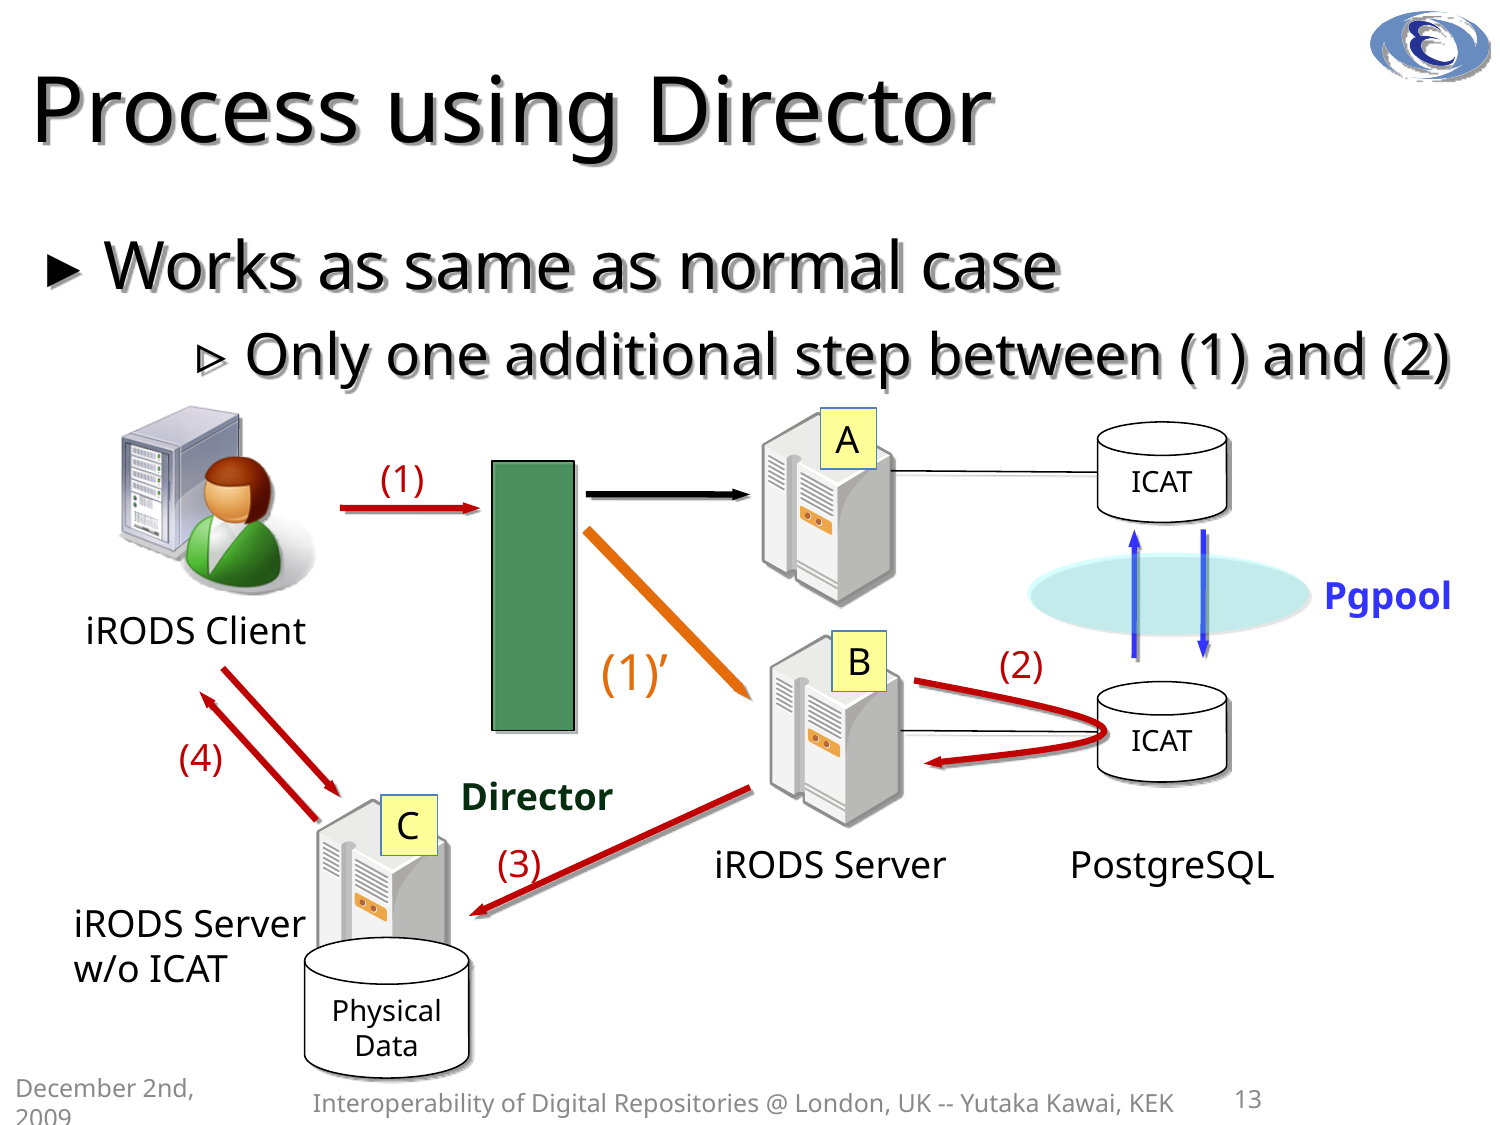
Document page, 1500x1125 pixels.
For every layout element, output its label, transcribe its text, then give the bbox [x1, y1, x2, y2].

text_box iRODS Client [70, 599, 334, 661]
text_box (1)’ [585, 632, 704, 709]
text_box [1027, 552, 1308, 635]
title Process using Director [0, 0, 1500, 210]
text_box PostgreSQL [1054, 834, 1293, 895]
text_box Interoperability of Digital Repositories @ London, UK -- Yutaka Kawai, KEK [269, 1065, 1218, 1125]
text_box Pgpool [1308, 564, 1465, 625]
text_box [492, 461, 574, 731]
text_box B [832, 630, 885, 692]
text_box A [820, 408, 877, 469]
text_box (4) [164, 726, 244, 788]
text_box ICAT [1097, 681, 1227, 783]
text_box ICAT [1097, 421, 1227, 523]
text_box C [381, 794, 438, 856]
text_box iRODS Server w/o ICAT [58, 892, 328, 999]
text_box iRODS Server [699, 833, 969, 895]
picture [761, 412, 893, 604]
picture [769, 634, 901, 827]
text_box December 2nd, 2009 [0, 1065, 269, 1125]
text_box Director [445, 765, 624, 827]
text_box (2) [984, 633, 1065, 695]
picture [117, 400, 317, 599]
list Works as same as normal case Only one additional step between (1) and (2) [0, 210, 1500, 1065]
text_box (1) [365, 447, 445, 508]
text_box Physical Data [304, 937, 469, 1079]
text_box (3) [482, 832, 562, 893]
text_box 13 [1218, 1065, 1500, 1125]
picture [316, 798, 448, 944]
